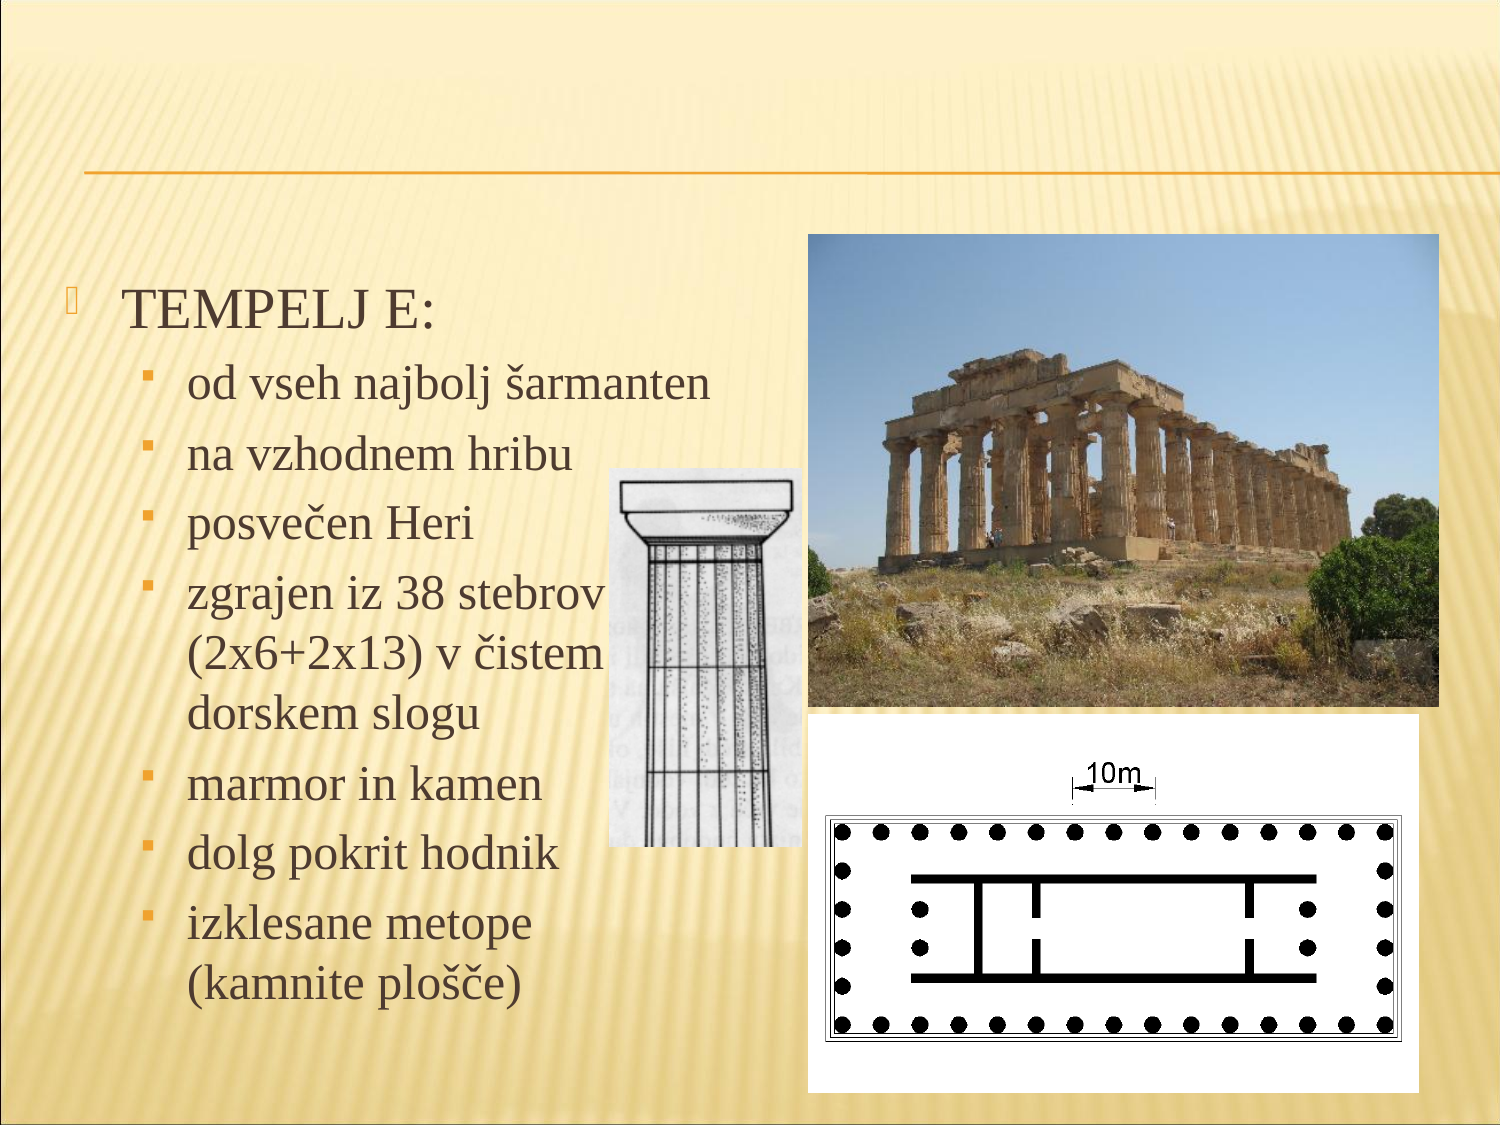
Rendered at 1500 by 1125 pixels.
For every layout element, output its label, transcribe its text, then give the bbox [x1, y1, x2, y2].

list TEMPELJ E: od vseh najbolj šarmanten na vzhodnem hribu posvečen Heri zgrajen iz 38 stebrov (2x6+2x13) v čistem dorskem slogu marmor in kamen dolg pokrit hodnik izklesane metope (kamnite plošče) [50, 262, 738, 1038]
picture [0, 0, 1500, 1125]
